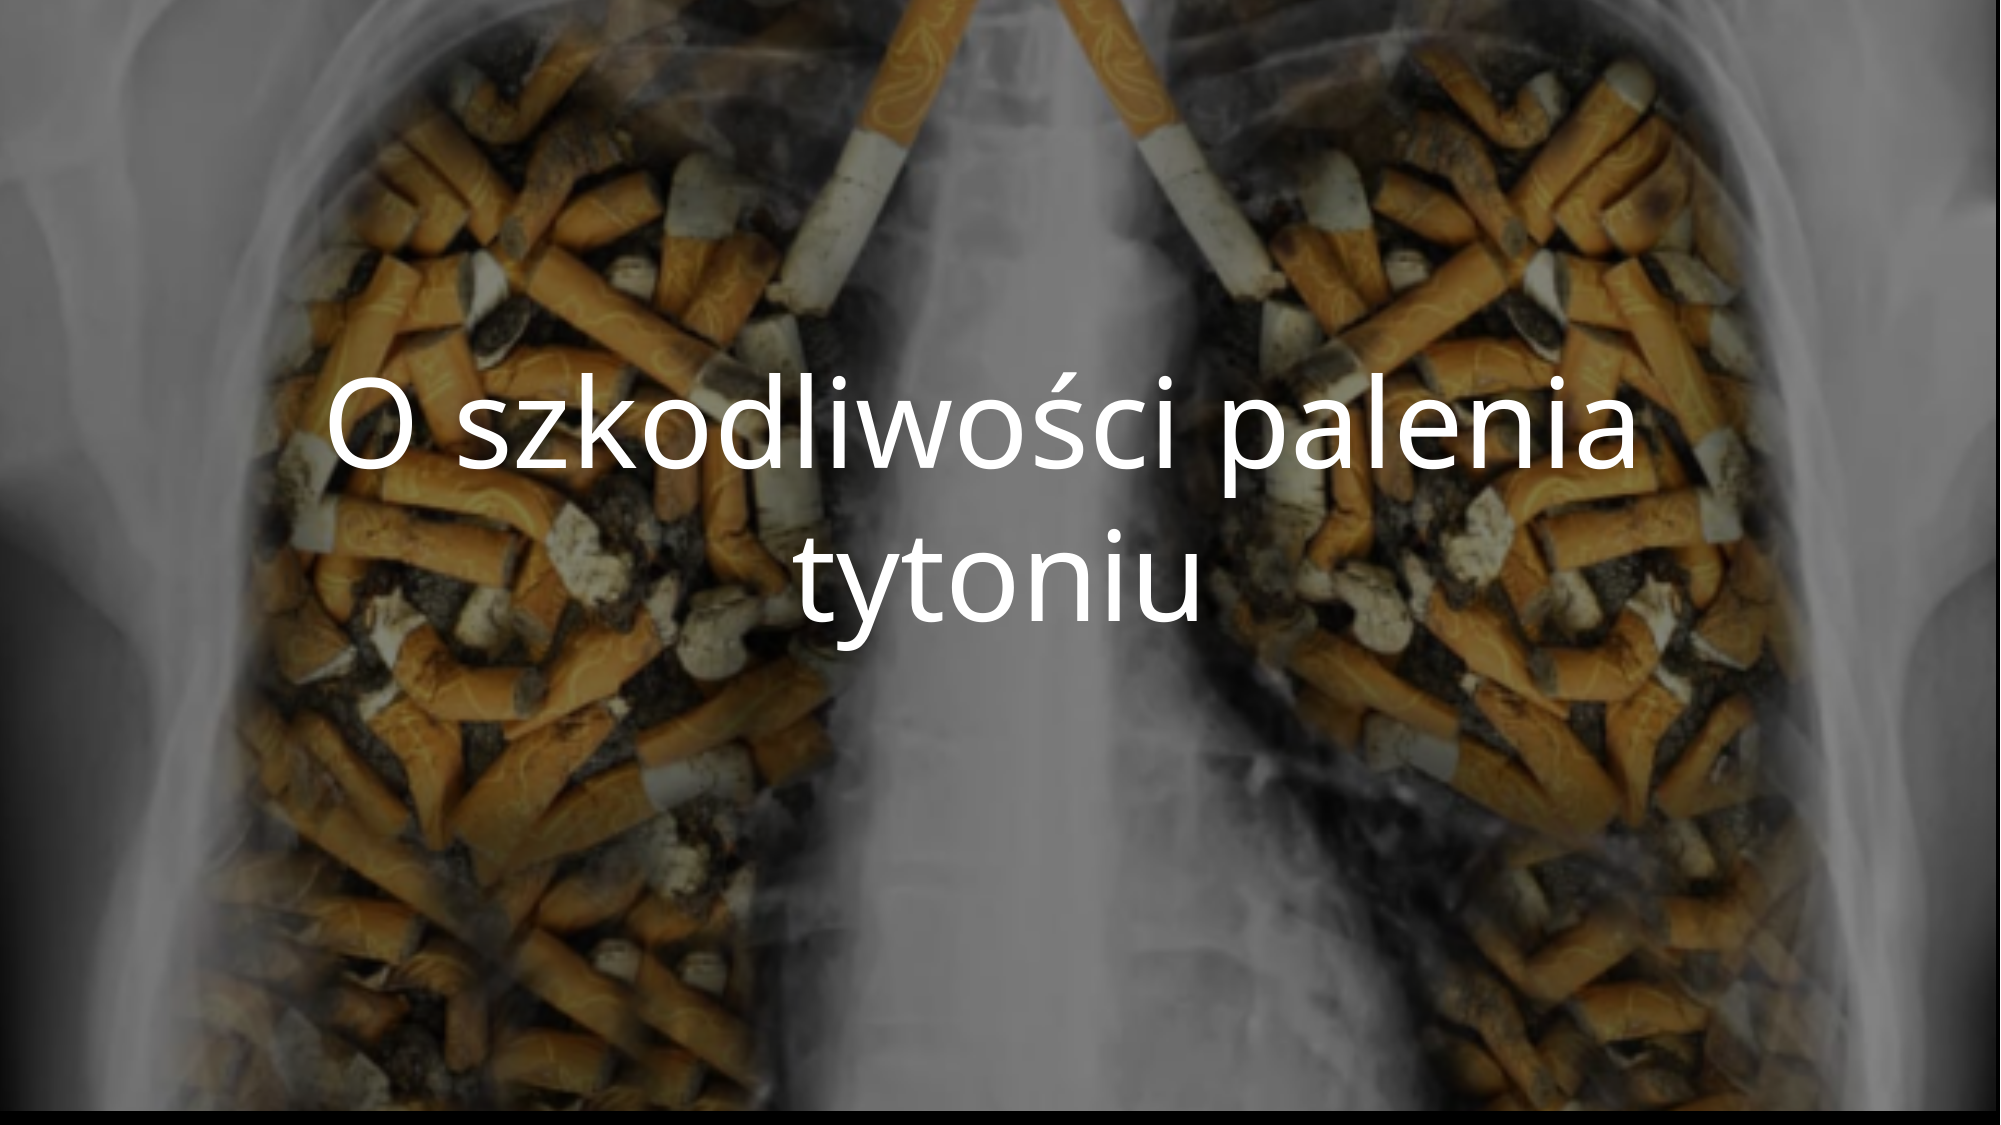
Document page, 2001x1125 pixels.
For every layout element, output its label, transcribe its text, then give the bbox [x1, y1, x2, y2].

picture [0, 0, 1996, 1111]
text_box [0, 0, 2000, 1125]
title O szkodliwości palenia tytoniu [249, 184, 1750, 660]
